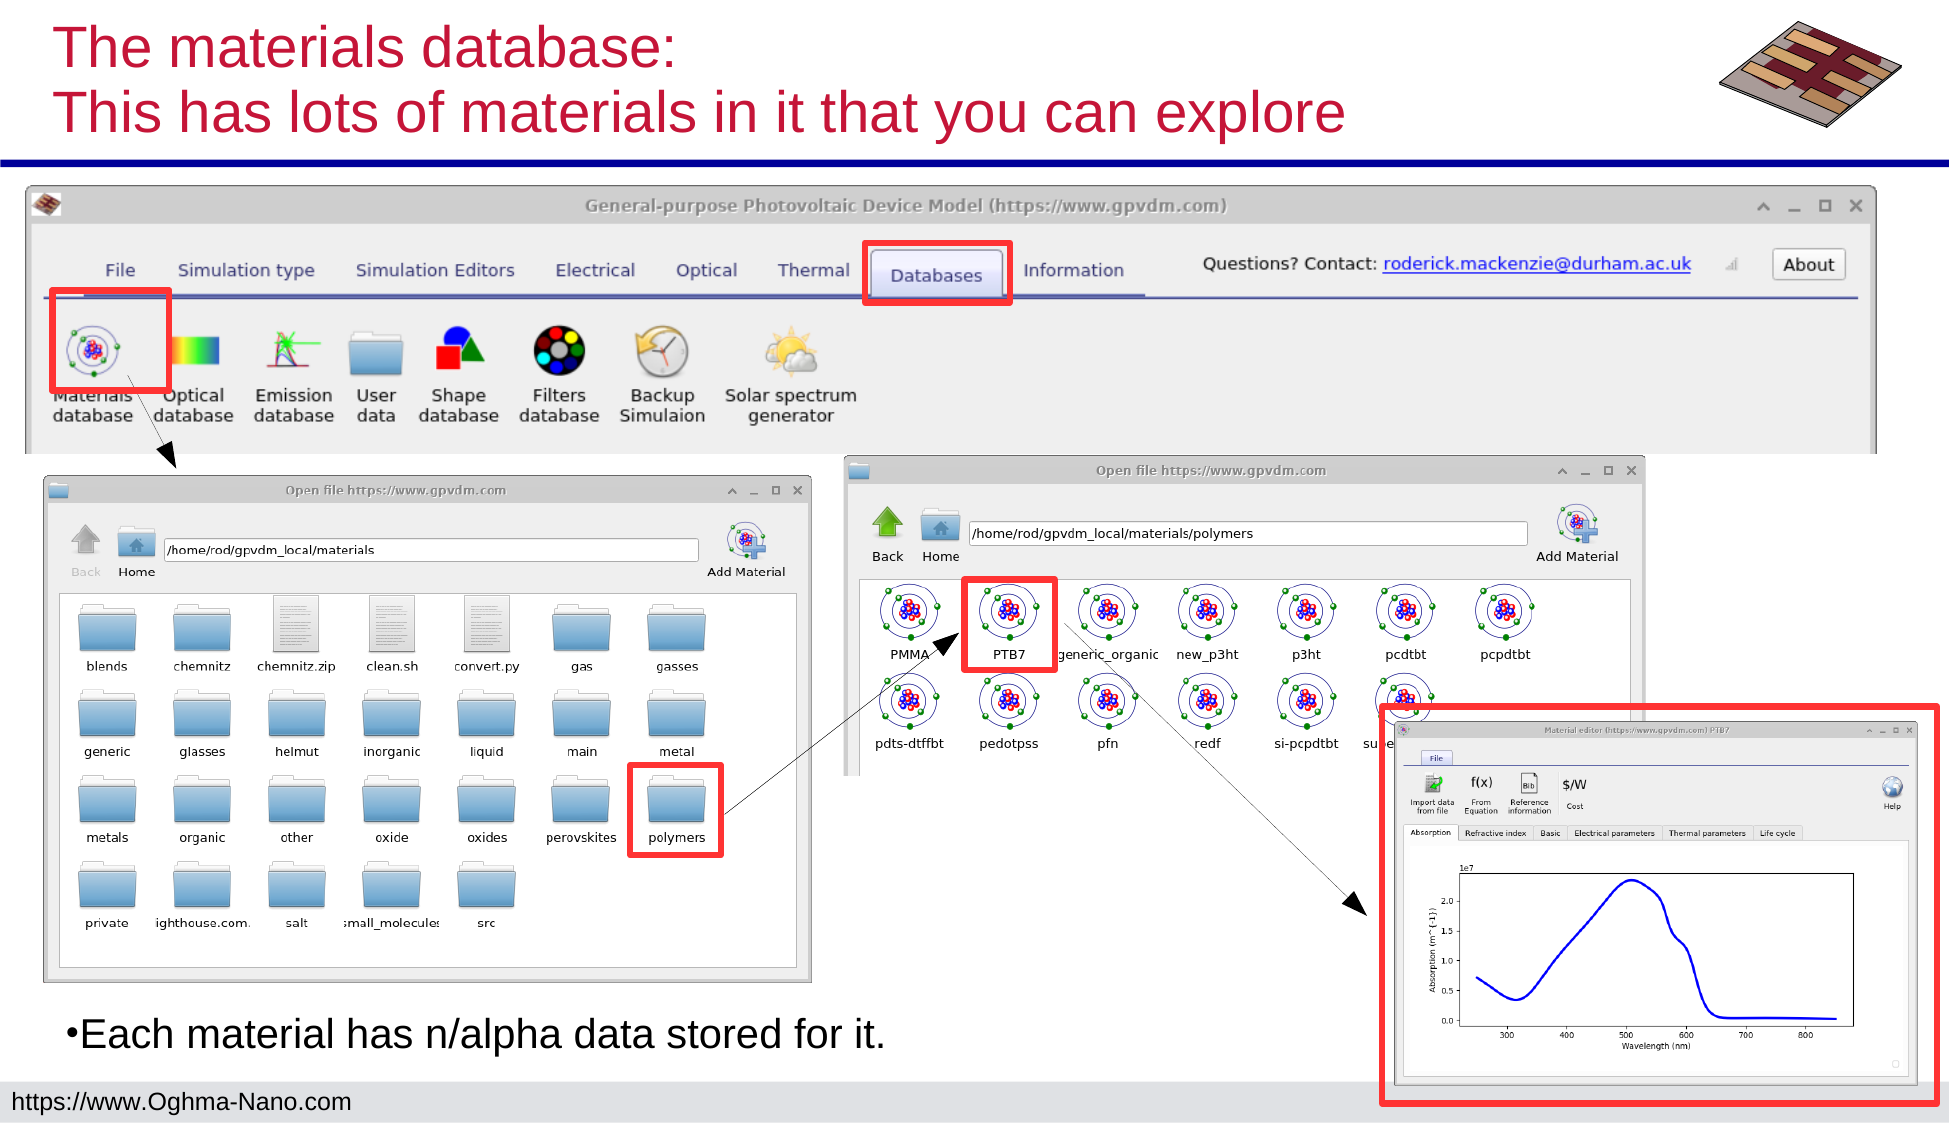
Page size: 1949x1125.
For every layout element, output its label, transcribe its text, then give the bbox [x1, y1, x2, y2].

picture [633, 768, 718, 852]
title The materials database: This has lots of materials in it that you can explore [37, 6, 1479, 153]
text_box <number> [1787, 1030, 1934, 1100]
picture [1385, 710, 1918, 1087]
picture [56, 294, 166, 387]
picture [843, 455, 1646, 776]
picture [25, 185, 1877, 454]
text_box Each material has n/alpha data stored for it. [50, 999, 1041, 1065]
picture [43, 475, 812, 983]
text_box <number> [1940, 1030, 1949, 1101]
